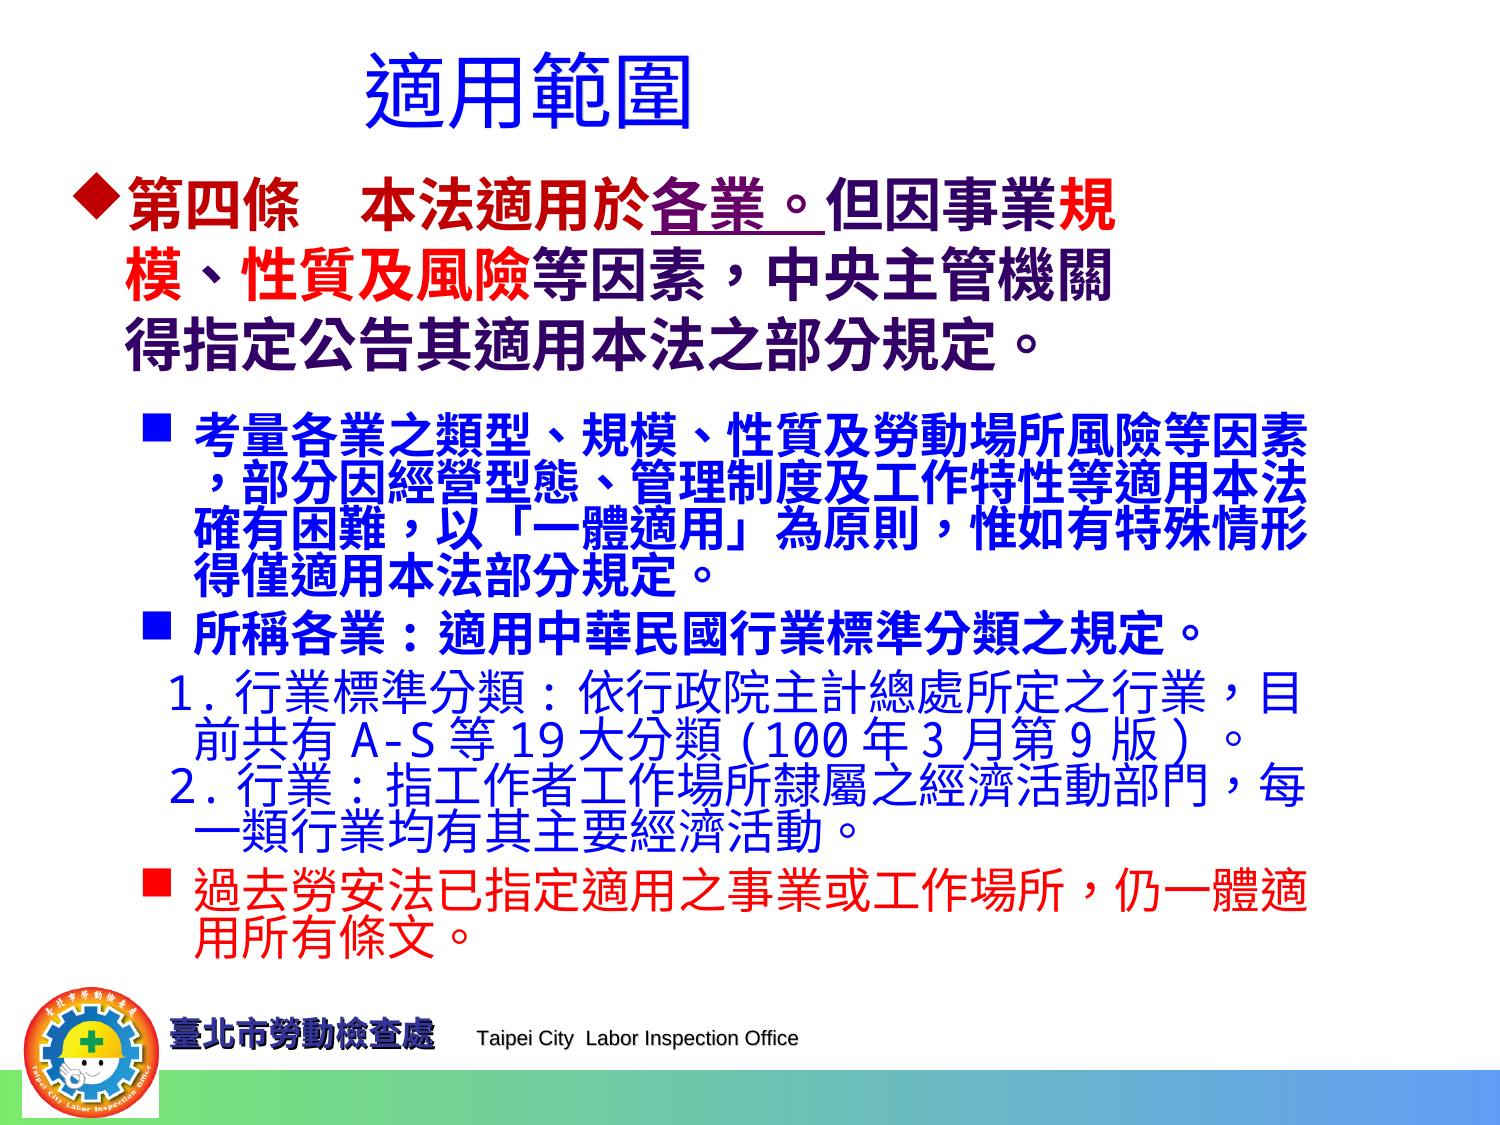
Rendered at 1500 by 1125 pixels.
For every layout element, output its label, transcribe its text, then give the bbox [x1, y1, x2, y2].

list 考量各業之類型、規模、性質及勞動場所風險等因素，部分因經營型態、管理制度及工作特性等適用本法確有困難，以「一體適用」為原則，惟如有特殊情形得僅適用本法部分規定。 所稱各業:適用中華民國行業標準分類之規定。 1.行業標準分類:依行政院主計總處所定之行業，目前共有A-S等19大分類(100年3月第9版)。 2.行業:指工作者工作場所隸屬之經濟活動部門，每一類行業均有其主要經濟活動。 過去勞安法已指定適用之事業或工作場所，仍一體適用所有條文。 [123, 408, 1341, 1012]
picture [22, 987, 159, 1118]
list 第四條 本法適用於各業。但因事業規模、性質及風險等因素，中央主管機關得指定公告其適用本法之部分規定。 [53, 160, 1140, 432]
text_box 適用範圍 [348, 31, 712, 147]
